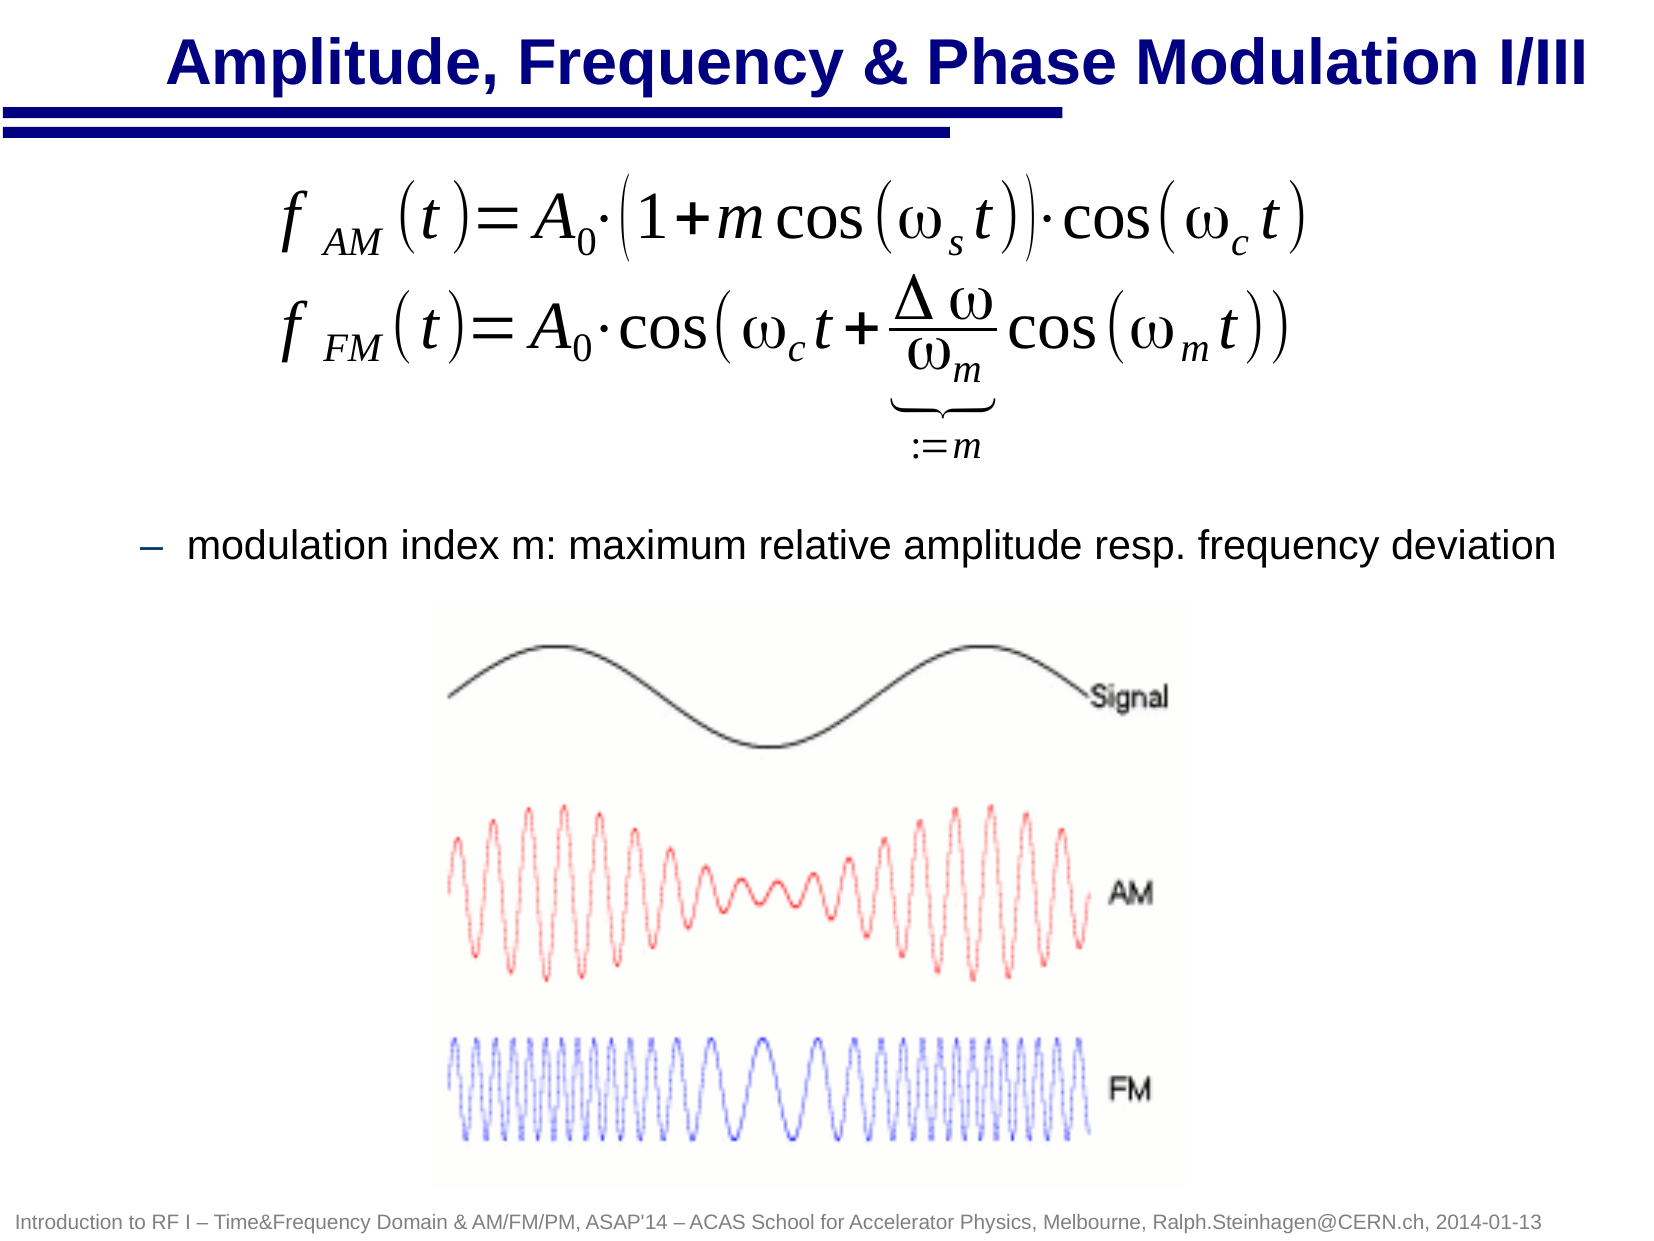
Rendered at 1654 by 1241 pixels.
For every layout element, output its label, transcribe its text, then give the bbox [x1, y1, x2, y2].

chart [251, 171, 1326, 467]
title Amplitude, Frequency & Phase Modulation I/III [165, 0, 1605, 124]
picture [431, 599, 1186, 1189]
list modulation index m: maximum relative amplitude resp. frequency deviation [65, 192, 1628, 1205]
